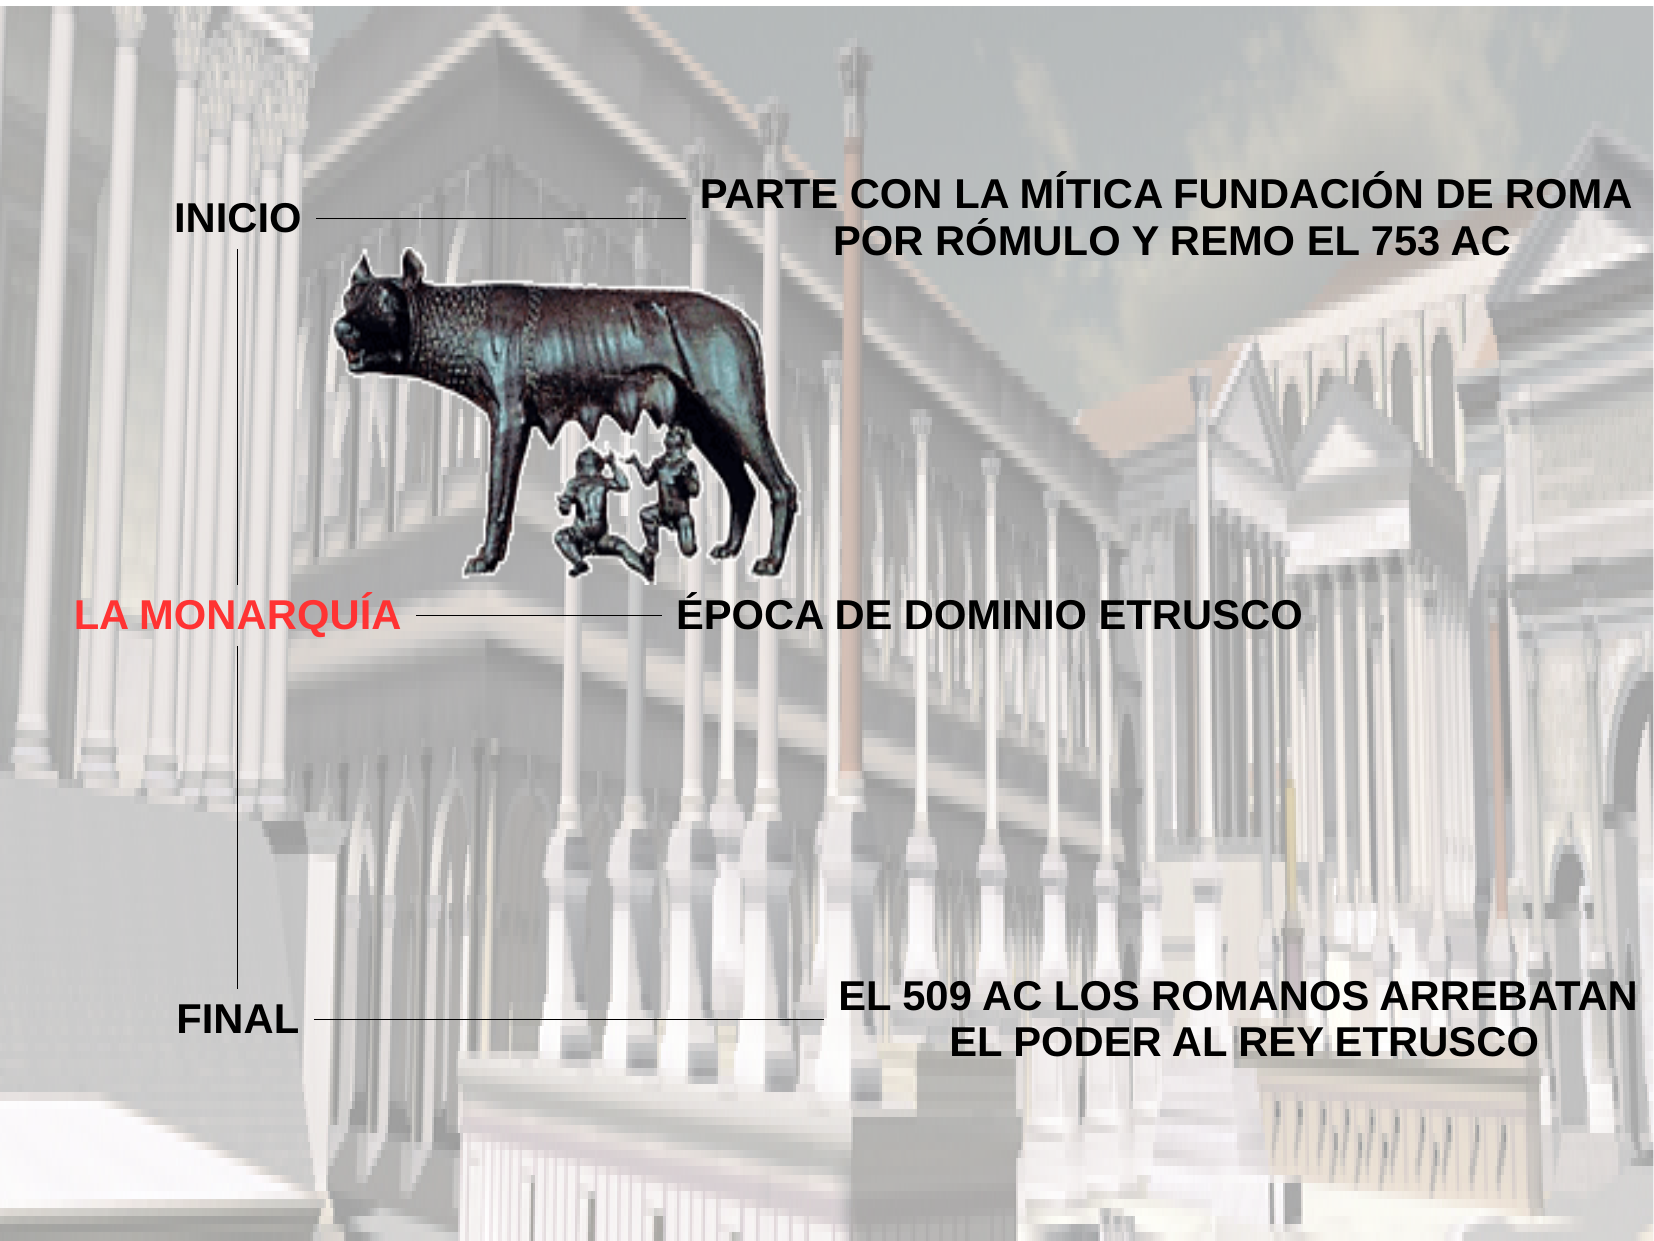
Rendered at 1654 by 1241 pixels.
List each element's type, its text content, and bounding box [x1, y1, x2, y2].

text_box LA MONARQUÍA [59, 584, 417, 647]
text_box INICIO [159, 187, 317, 250]
text_box PARTE CON LA MÍTICA FUNDACIÓN DE ROMA POR RÓMULO Y REMO EL 753 AC [685, 163, 1649, 274]
text_box FINAL [161, 988, 315, 1052]
text_box EL 509 AC LOS ROMANOS ARREBATAN EL PODER AL REY ETRUSCO [823, 965, 1654, 1075]
picture [0, 6, 1654, 1241]
text_box ÉPOCA DE DOMINIO ETRUSCO [661, 584, 1319, 647]
